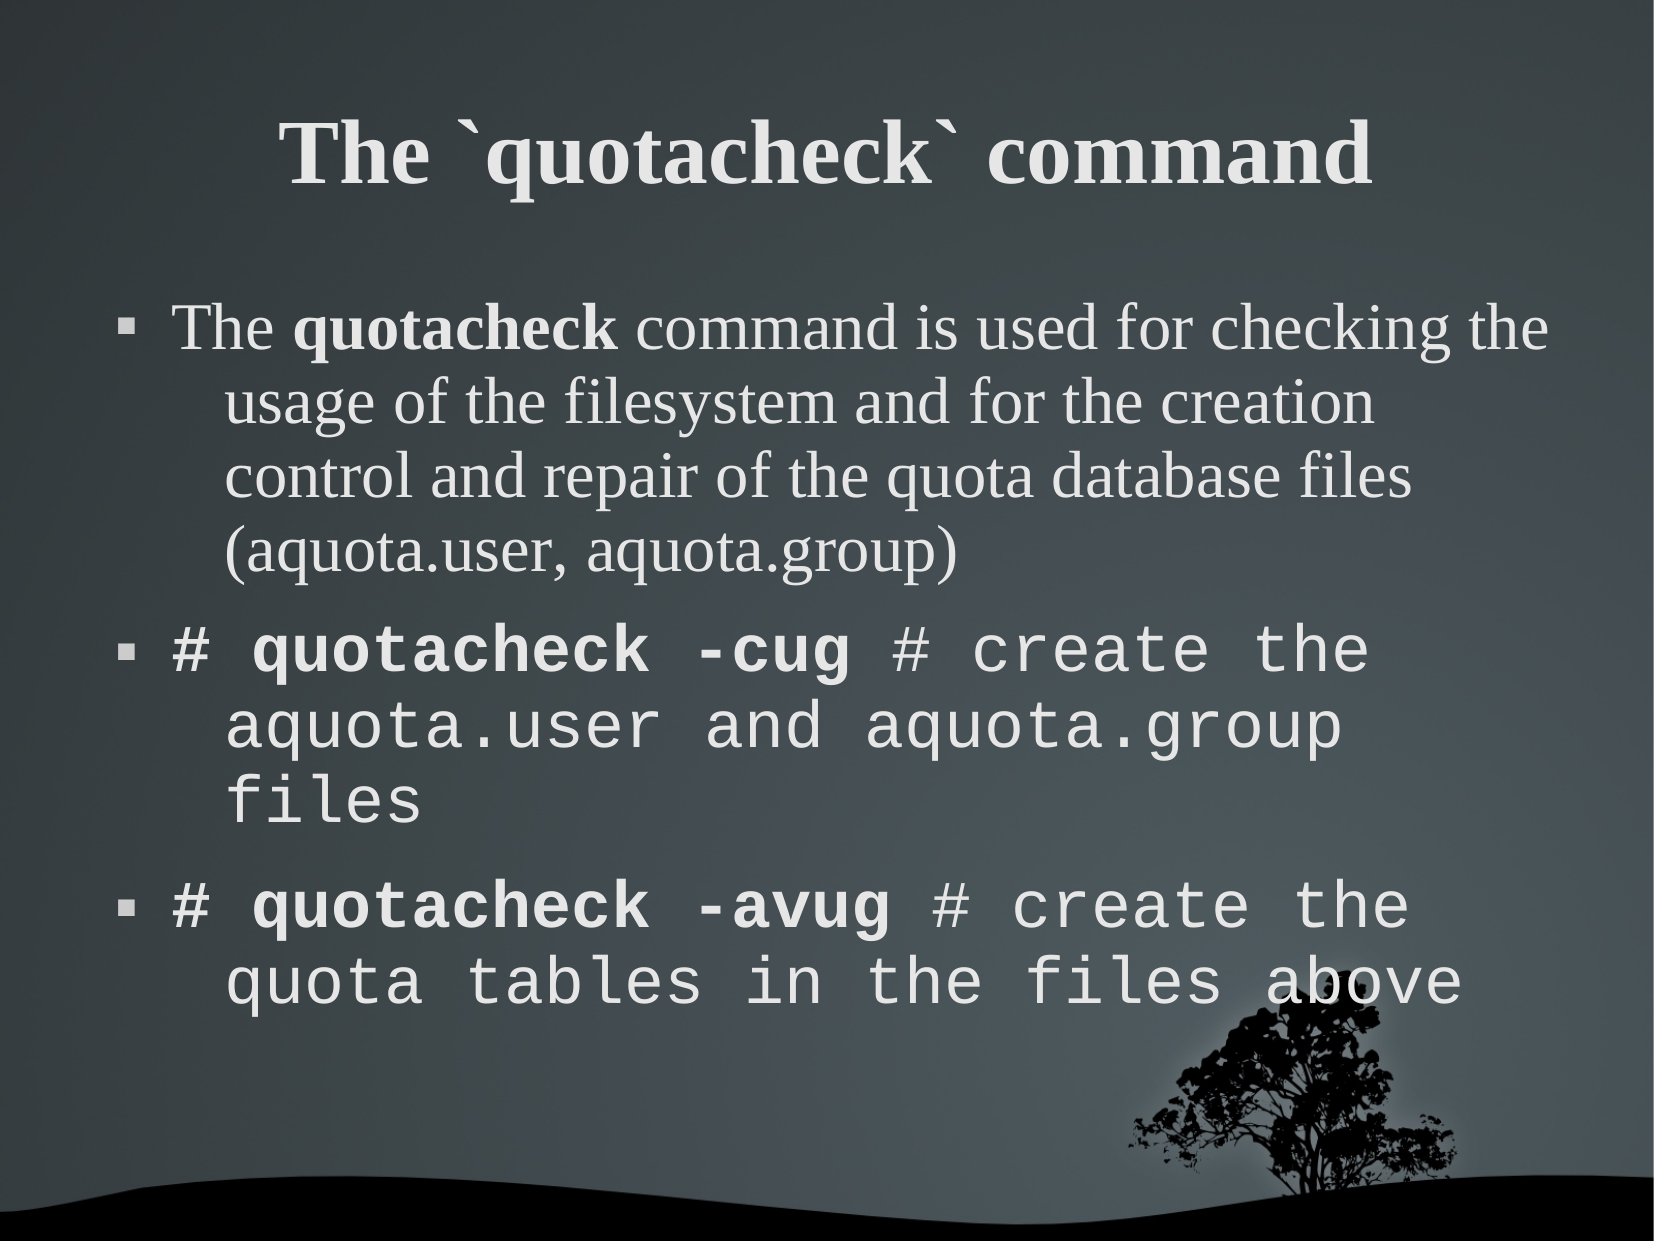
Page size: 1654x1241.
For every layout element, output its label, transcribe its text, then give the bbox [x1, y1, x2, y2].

list The quotacheck command is used for checking the usage of the filesystem and for the creation control and repair of the quota database files (aquota.user, aquota.group) # quotacheck -cug # create the aquota.user and aquota.group files # quotacheck -avug # create the quota tables in the files above [82, 290, 1571, 1109]
title The `quotacheck` command [82, 49, 1571, 257]
picture [0, 0, 1654, 1241]
